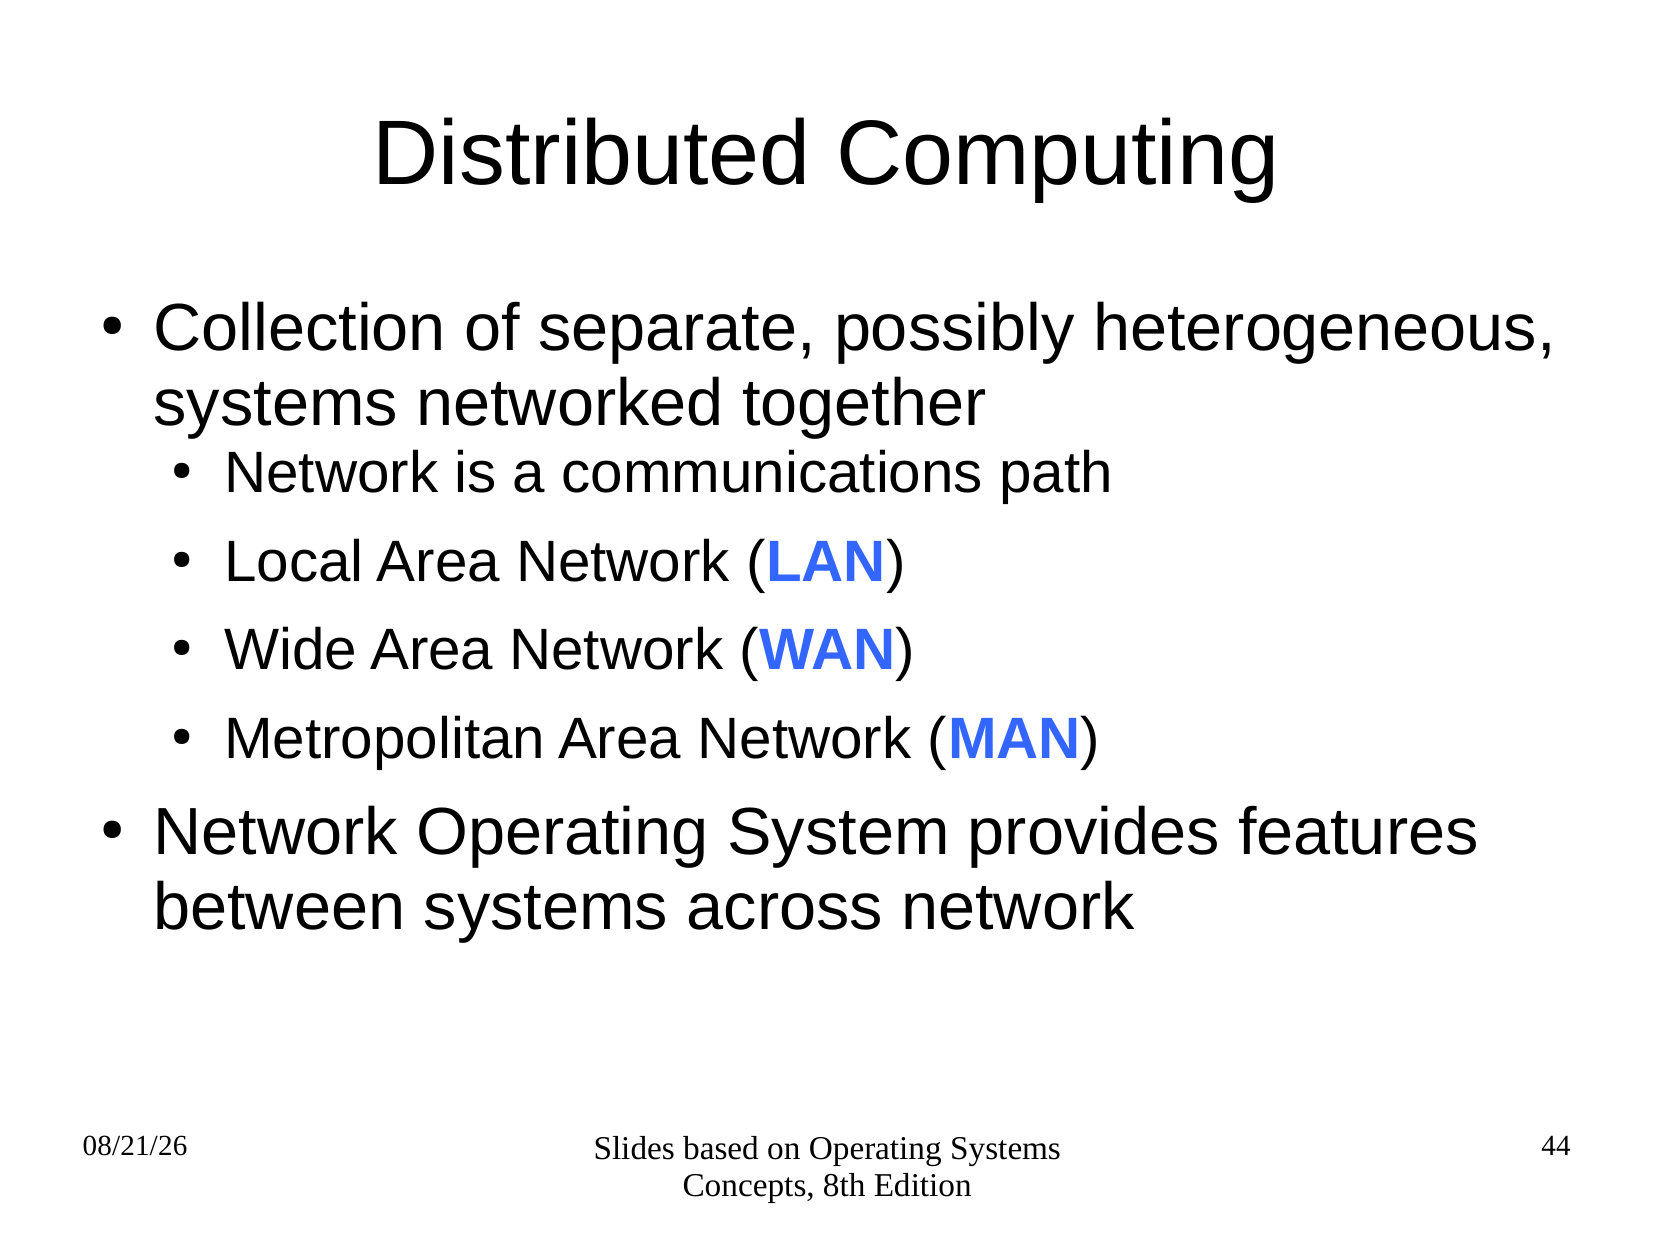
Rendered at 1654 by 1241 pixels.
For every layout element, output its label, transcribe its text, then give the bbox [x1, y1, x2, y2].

title Distributed Computing [82, 49, 1571, 257]
list Collection of separate, possibly heterogeneous, systems networked together Network is a communications path Local Area Network (LAN) Wide Area Network (WAN) Metropolitan Area Network (MAN) Network Operating System provides features between systems across network [82, 290, 1571, 1109]
